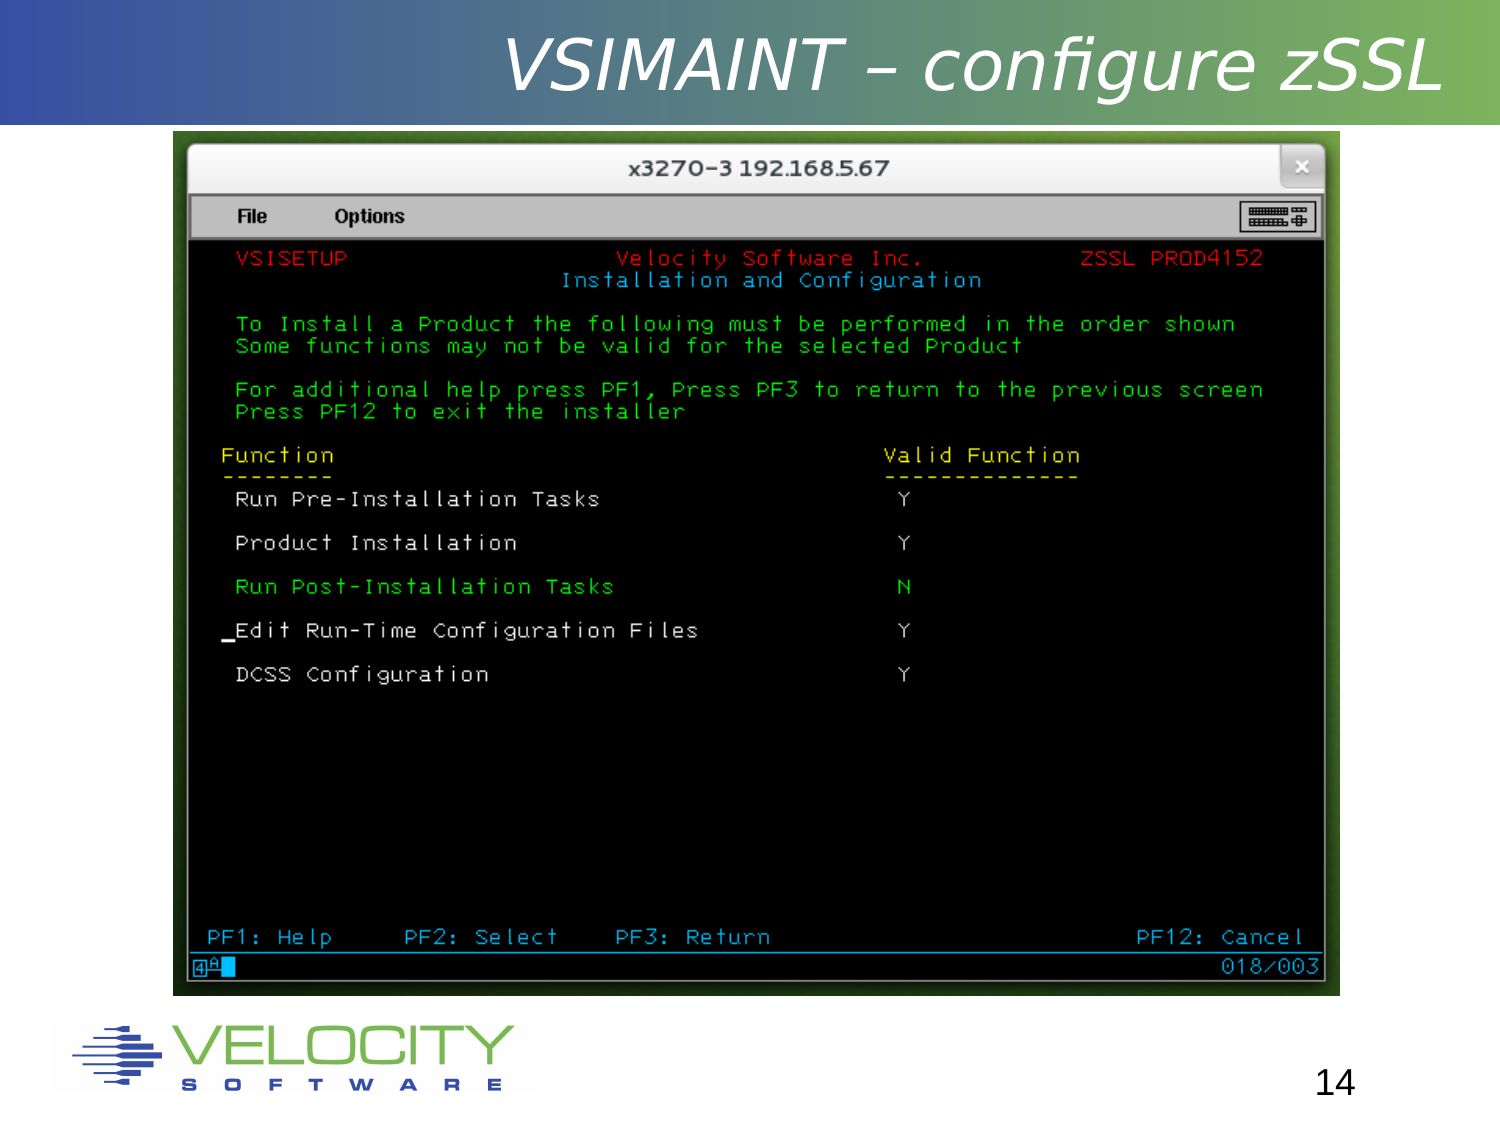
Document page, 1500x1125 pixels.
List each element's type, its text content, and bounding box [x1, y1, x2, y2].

picture [173, 131, 1340, 997]
title VSIMAINT – configure zSSL [62, 12, 1463, 113]
picture [50, 1021, 538, 1094]
